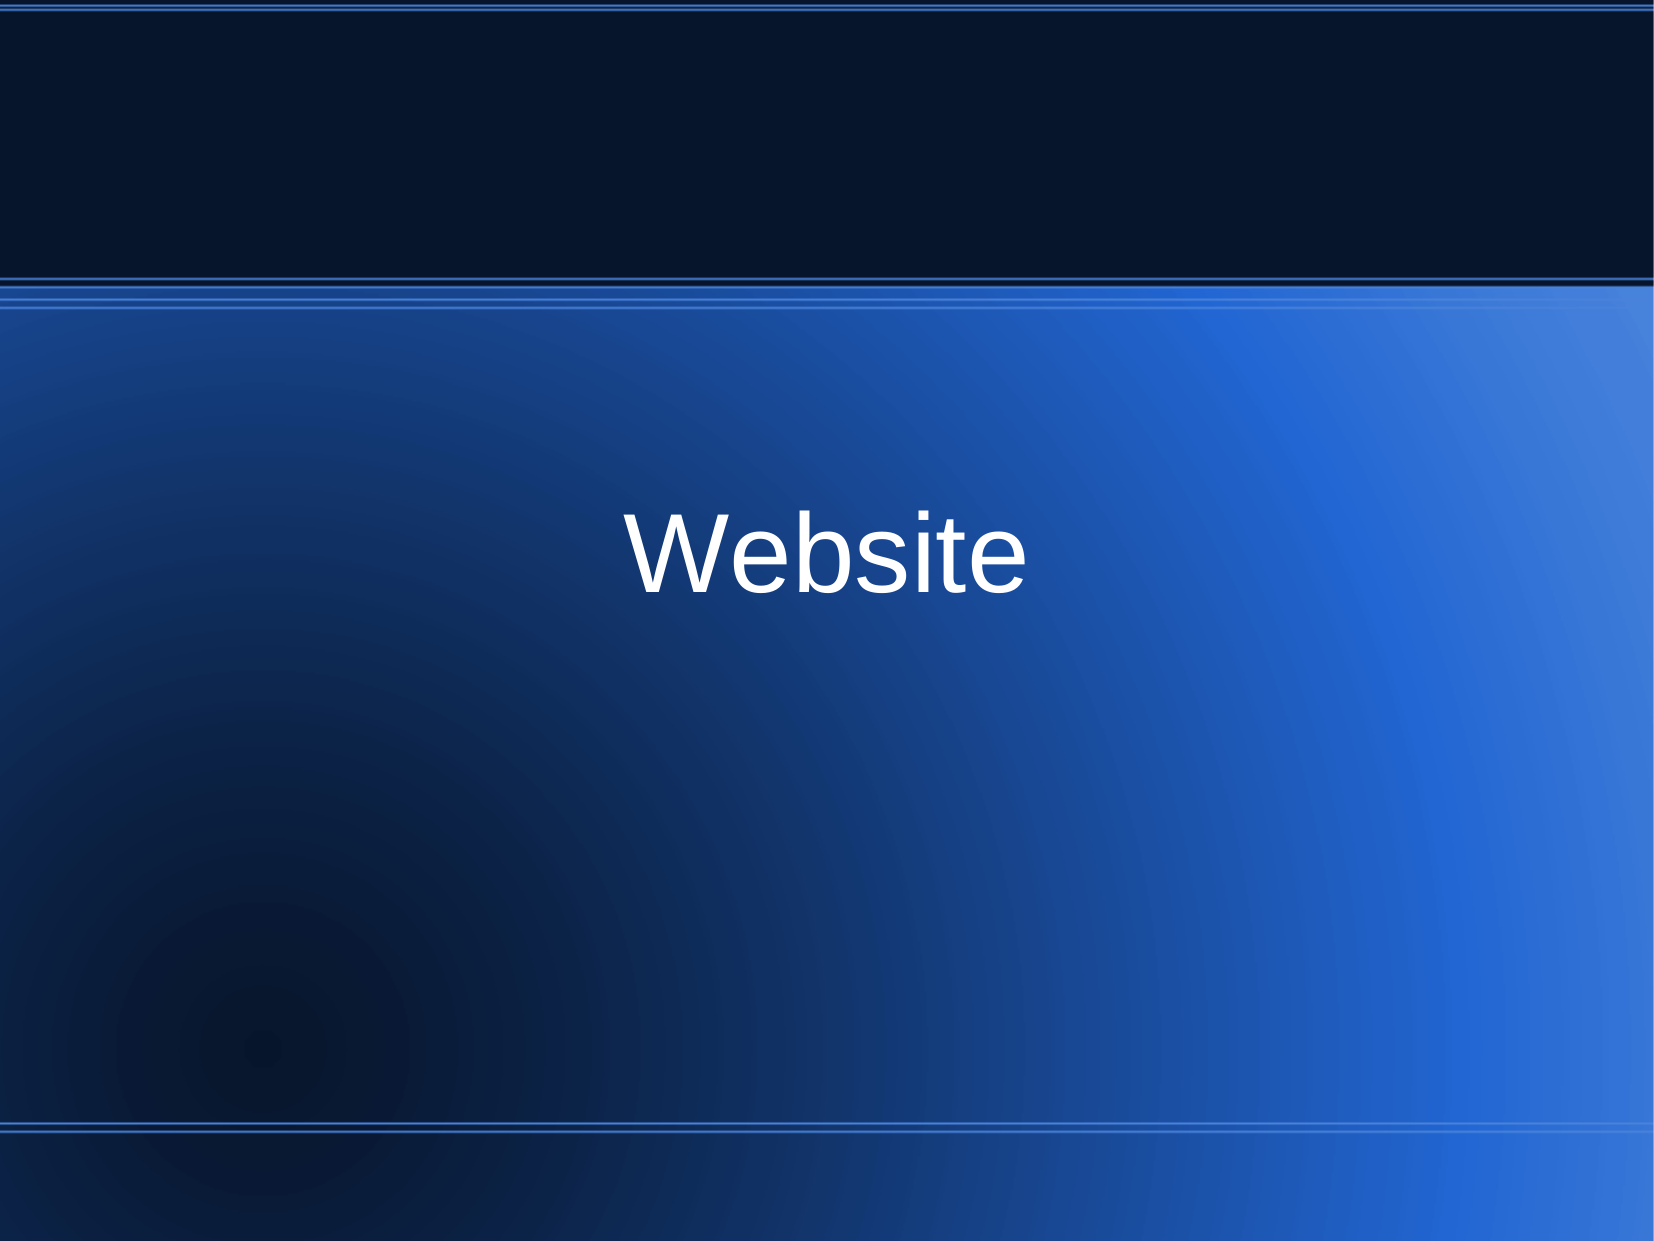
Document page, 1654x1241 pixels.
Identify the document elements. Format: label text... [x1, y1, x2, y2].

picture [0, 0, 1654, 1241]
subtitle Website [82, 49, 1571, 1058]
